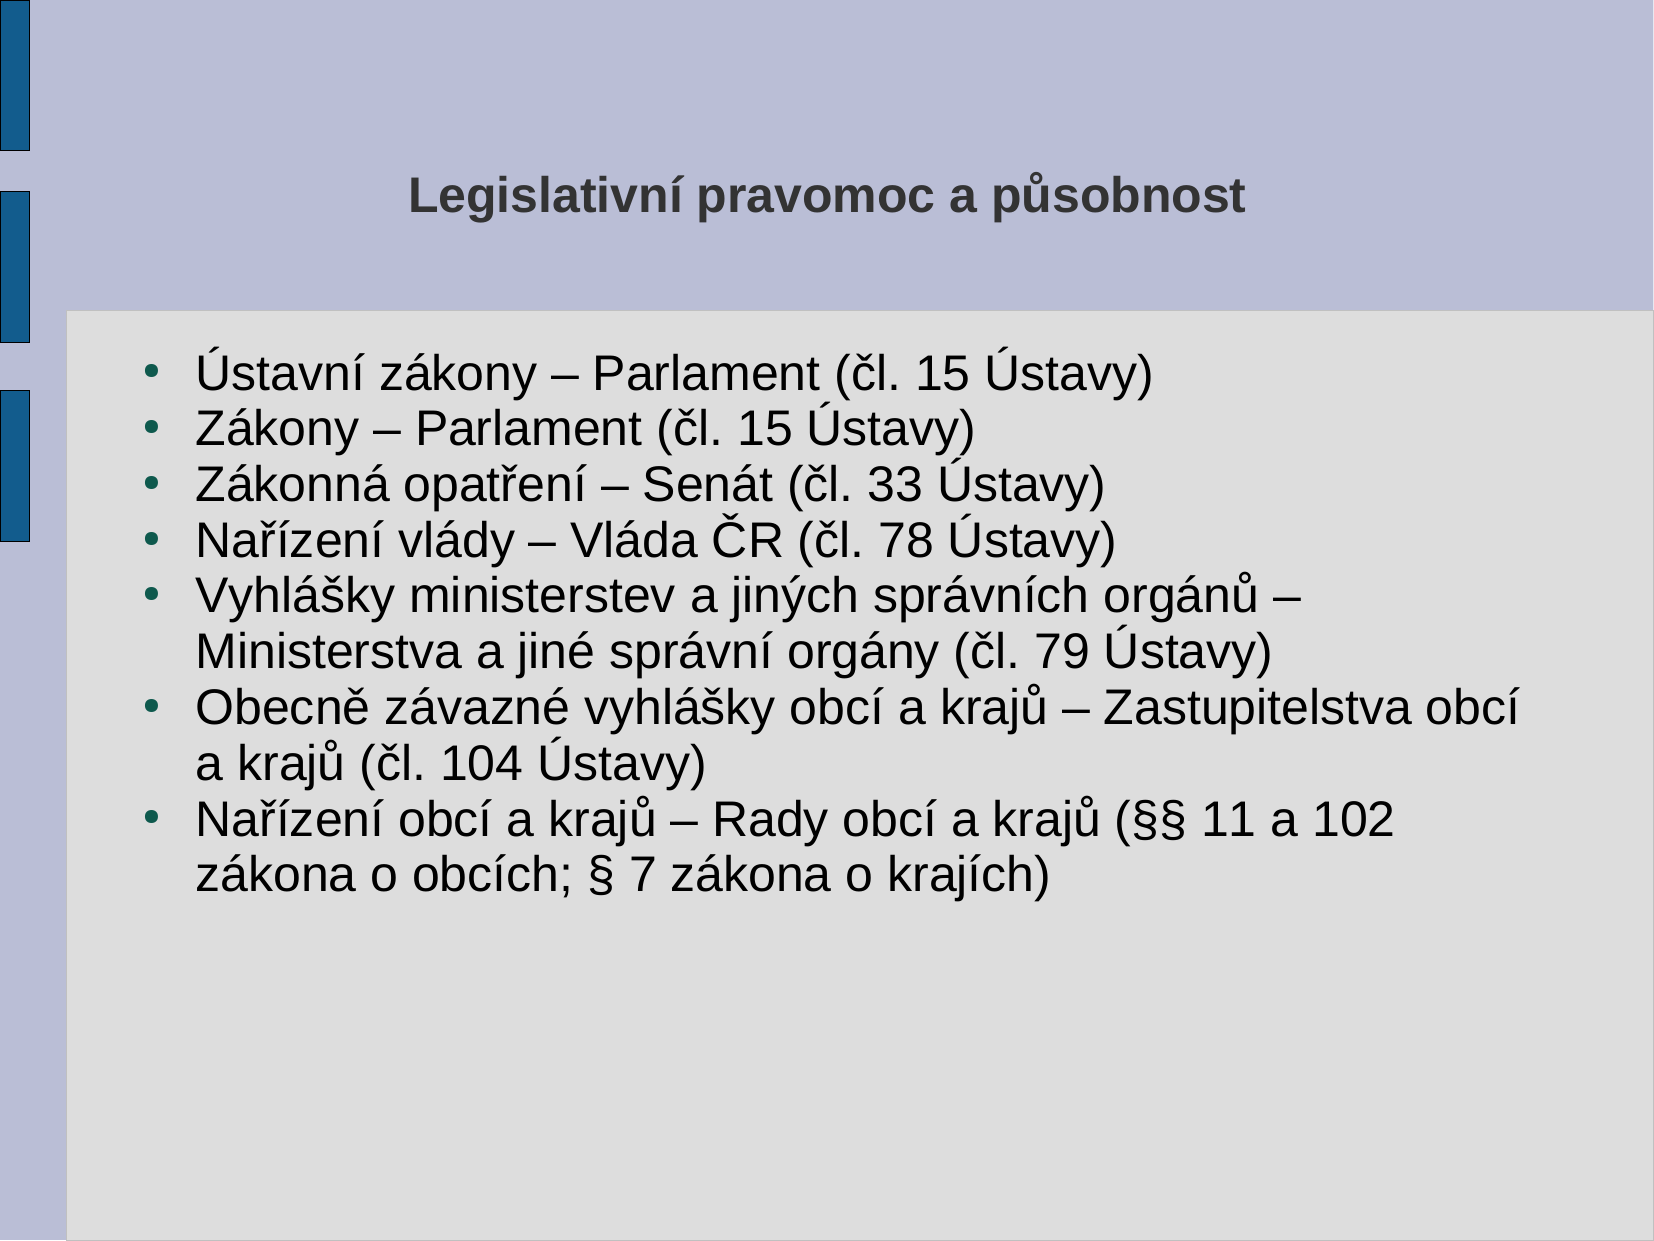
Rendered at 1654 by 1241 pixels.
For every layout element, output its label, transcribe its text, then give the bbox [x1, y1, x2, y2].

title Legislativní pravomoc a působnost [121, 91, 1534, 299]
list Ústavní zákony – Parlament (čl. 15 Ústavy) Zákony – Parlament (čl. 15 Ústavy) Zákonná opatření – Senát (čl. 33 Ústavy) Nařízení vlády – Vláda ČR (čl. 78 Ústavy) Vyhlášky ministerstev a jiných správních orgánů – Ministerstva a jiné správní orgány (čl. 79 Ústavy) Obecně závazné vyhlášky obcí a krajů – Zastupitelstva obcí a krajů (čl. 104 Ústavy) Nařízení obcí a krajů – Rady obcí a krajů (§§ 11 a 102 zákona o obcích; § 7 zákona o krajích) [124, 344, 1537, 1127]
